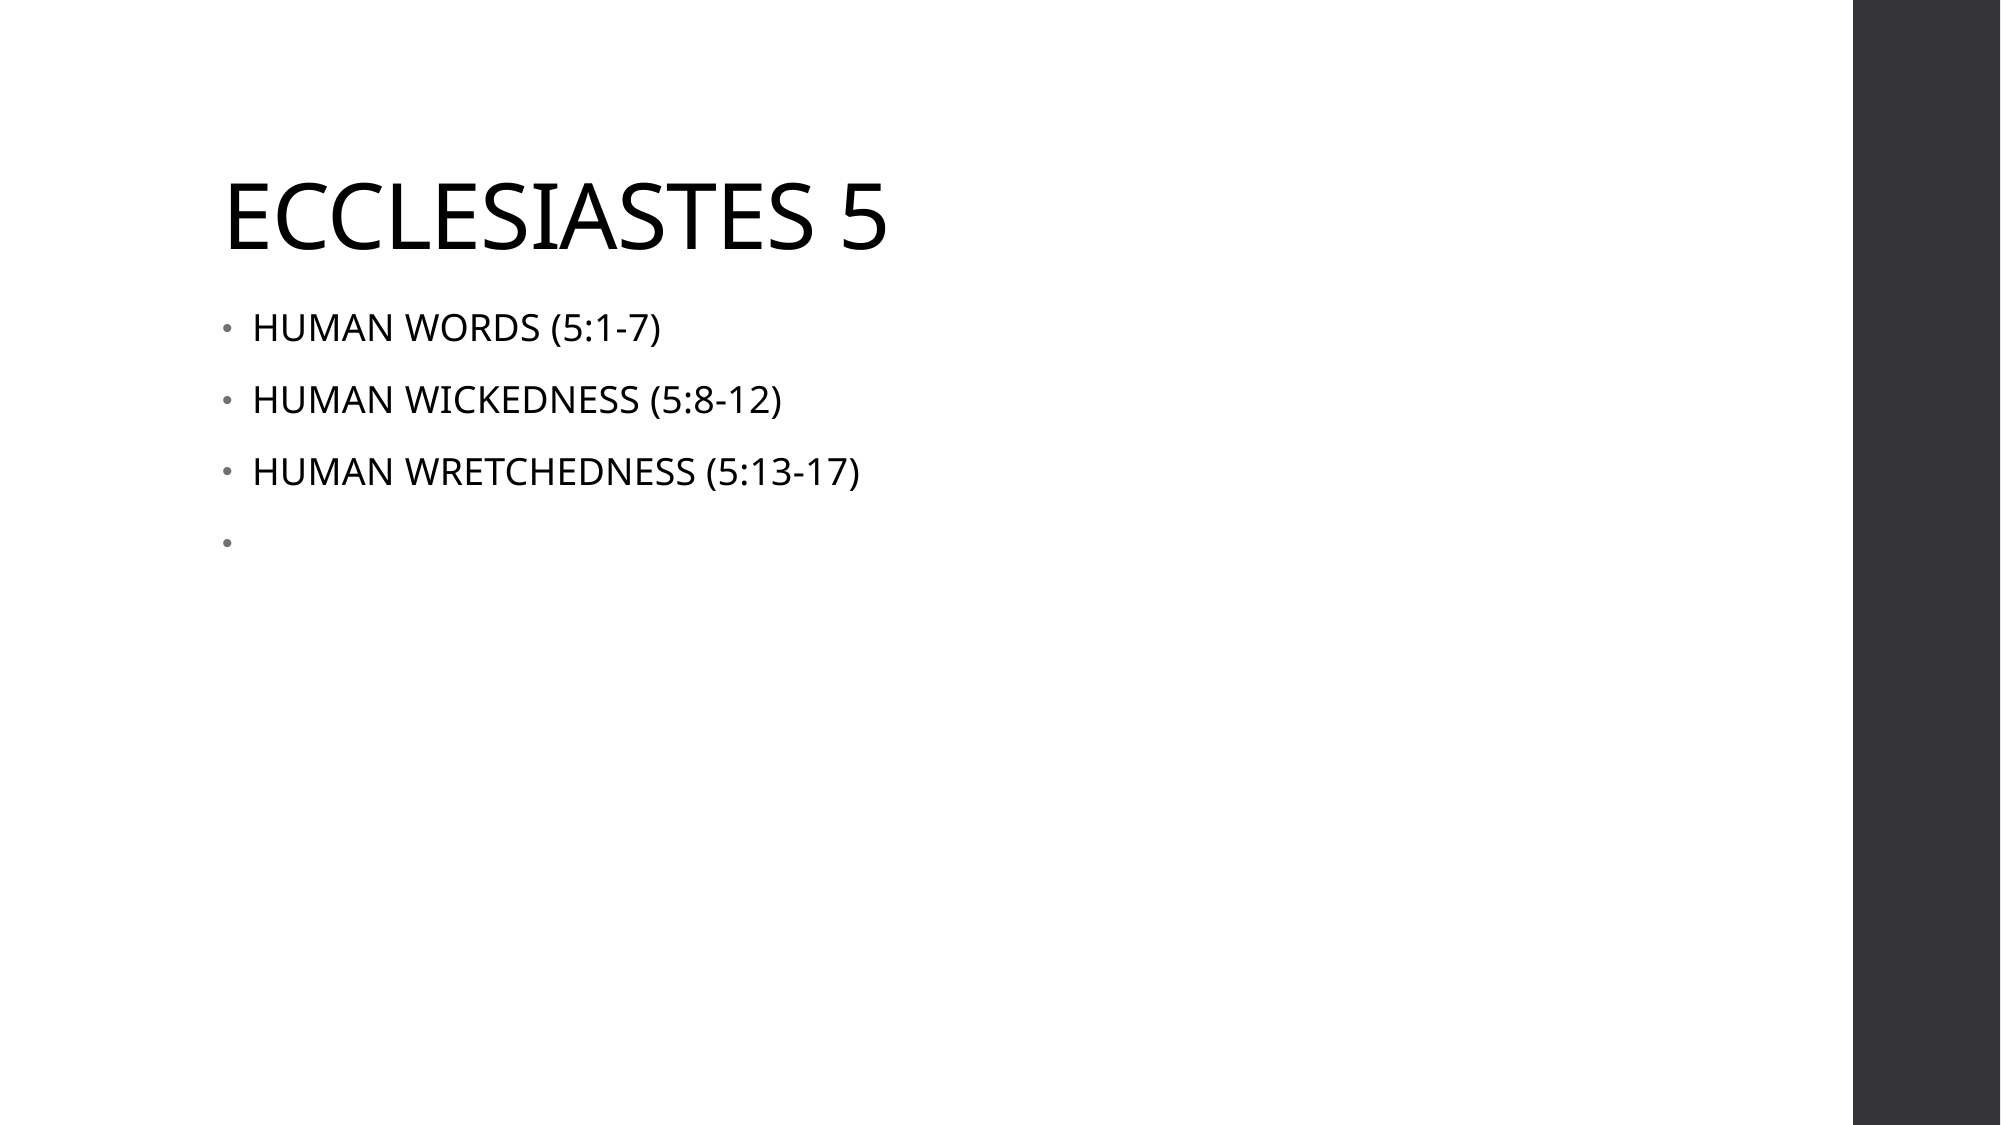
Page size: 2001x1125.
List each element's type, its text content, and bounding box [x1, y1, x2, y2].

title ECCLESIASTES 5 [206, 60, 1797, 278]
list HUMAN WORDS (5:1-7) HUMAN WICKEDNESS (5:8-12) HUMAN WRETCHEDNESS (5:13-17) [206, 299, 1617, 1014]
